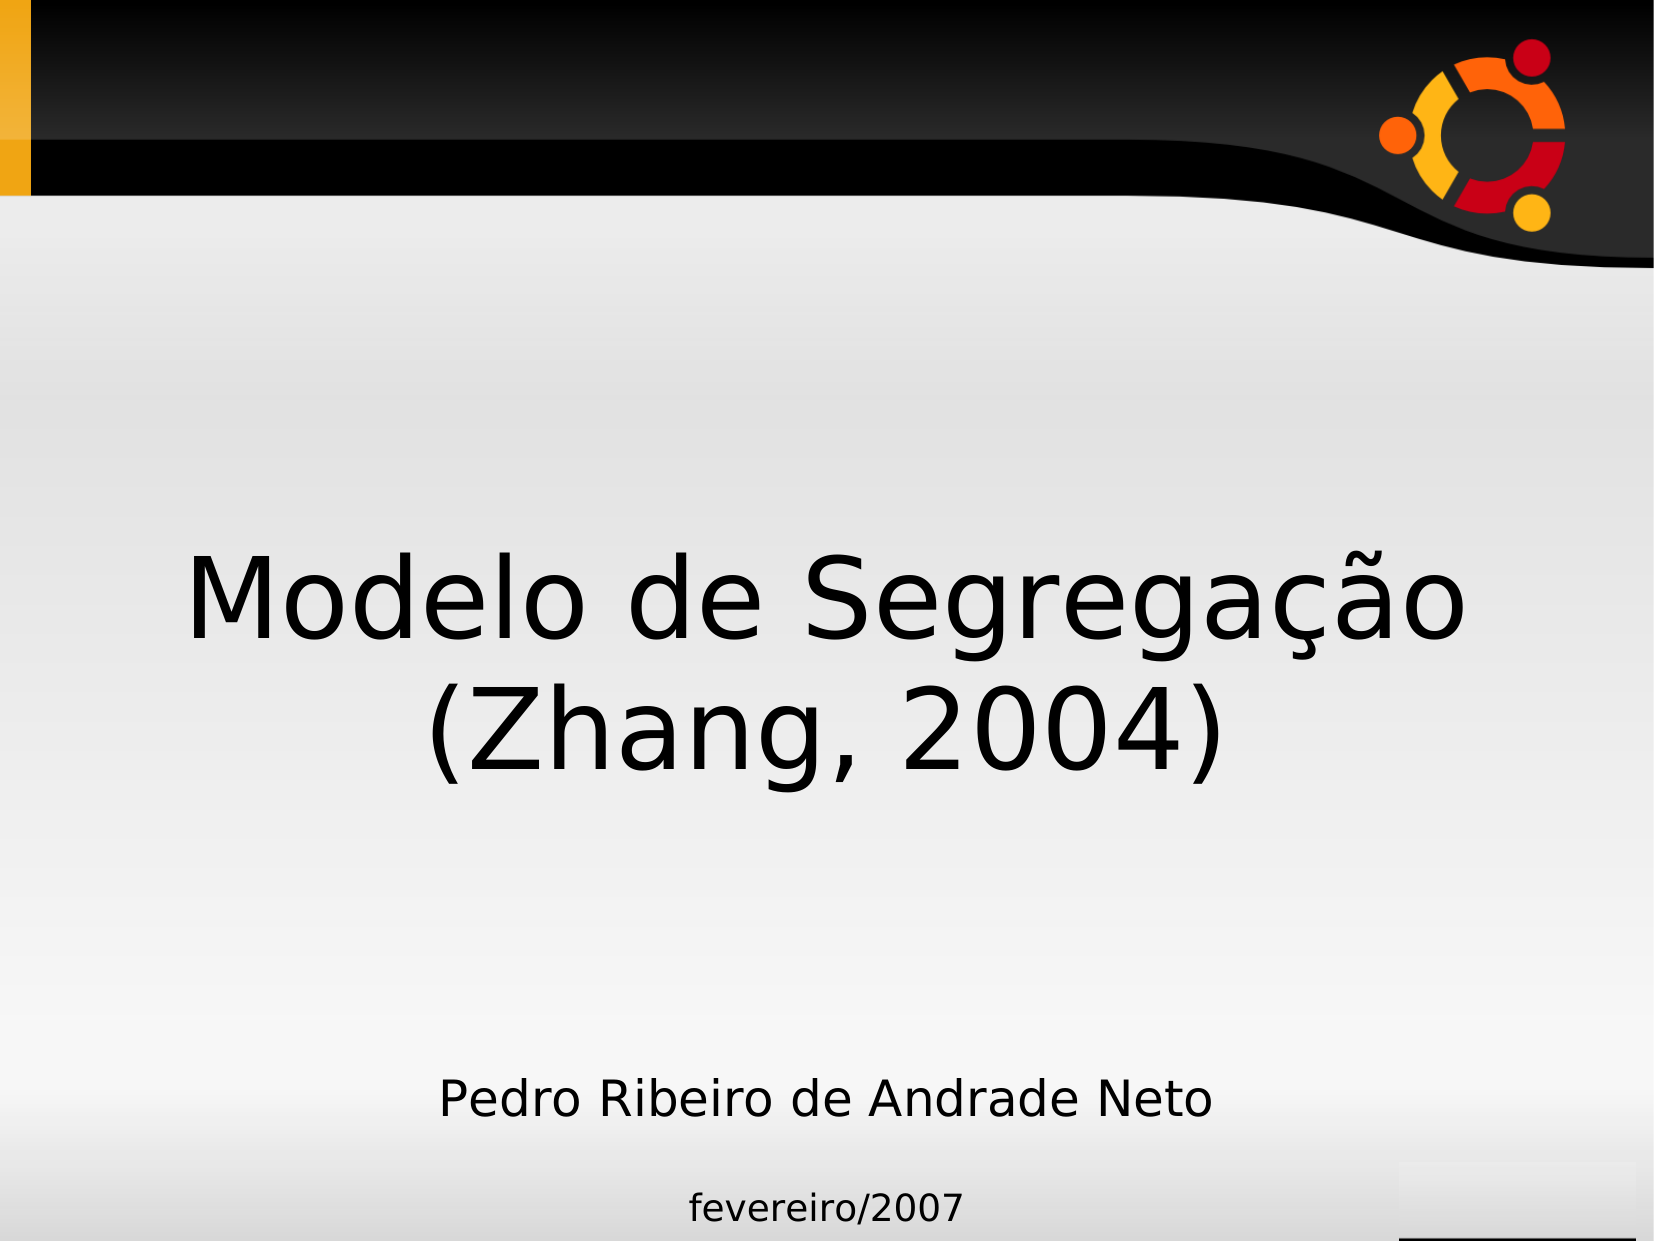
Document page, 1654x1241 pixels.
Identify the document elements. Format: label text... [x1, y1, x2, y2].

text_box Pedro Ribeiro de Andrade Neto fevereiro/2007 [191, 1062, 1462, 1241]
picture [0, 0, 1654, 1241]
text_box Modelo de Segregação (Zhang, 2004) [29, 426, 1625, 904]
